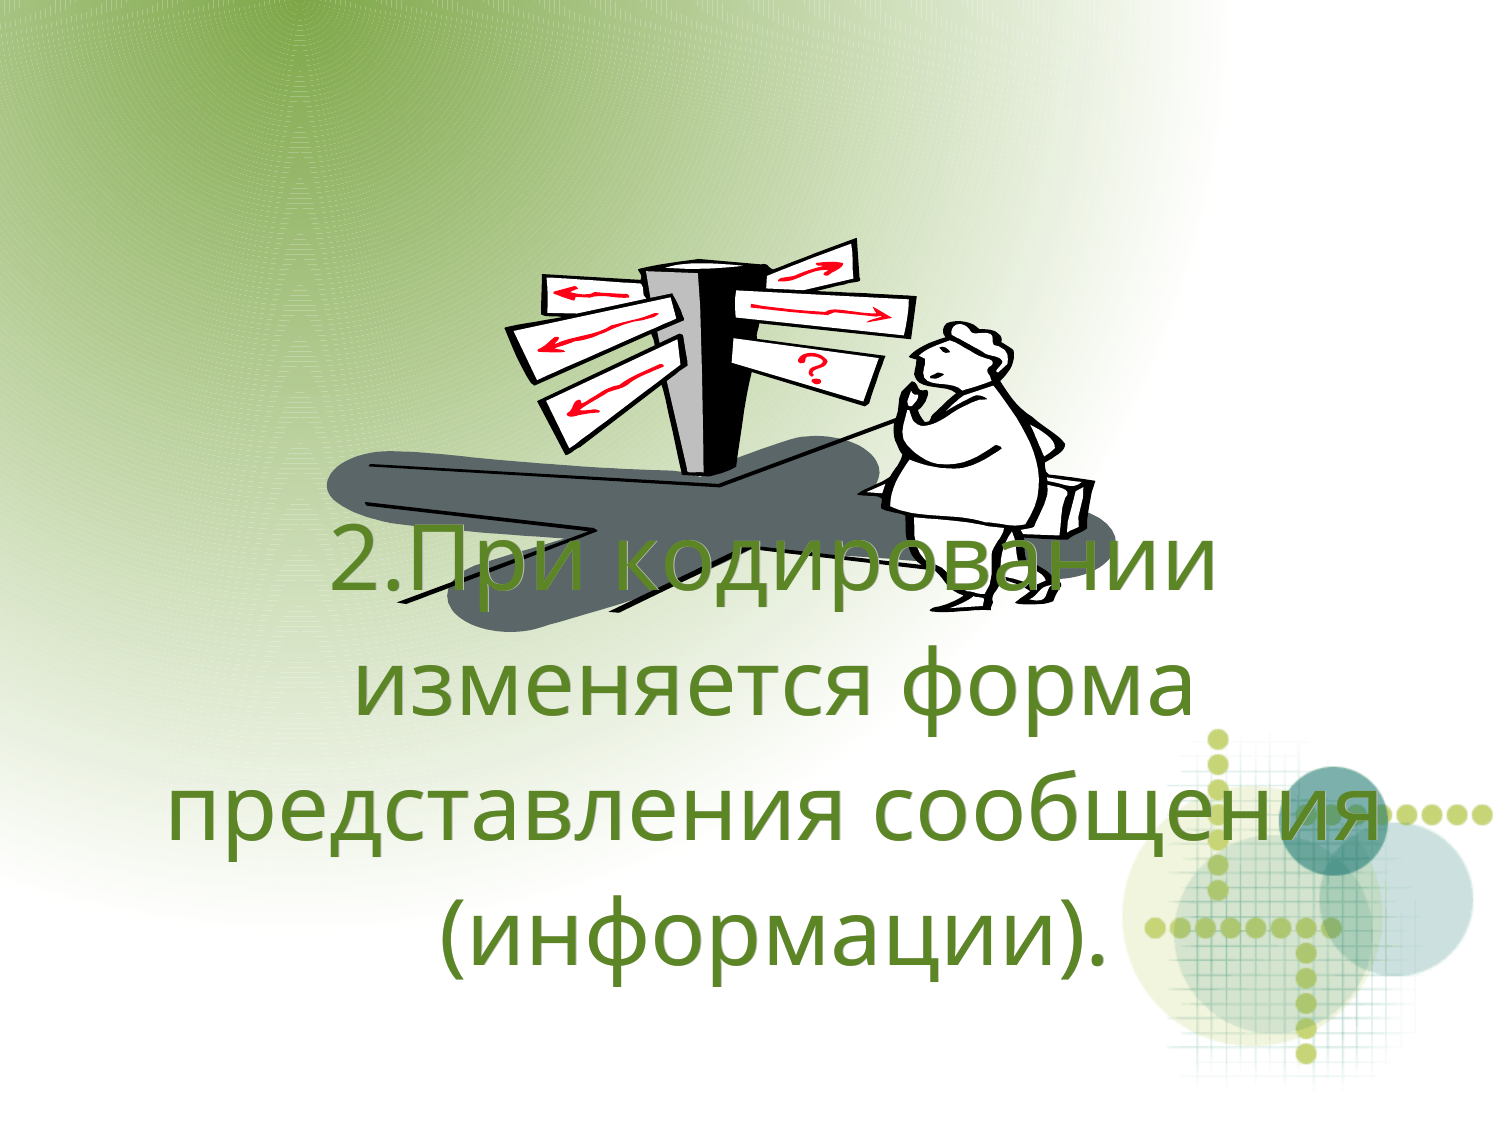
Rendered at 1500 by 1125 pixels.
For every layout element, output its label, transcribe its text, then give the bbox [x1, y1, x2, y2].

picture [1110, 718, 1500, 1098]
picture [324, 237, 1126, 541]
picture [423, 532, 455, 541]
title 2.При кодировании изменяется форма представления сообщения (информации). [137, 541, 1413, 1000]
